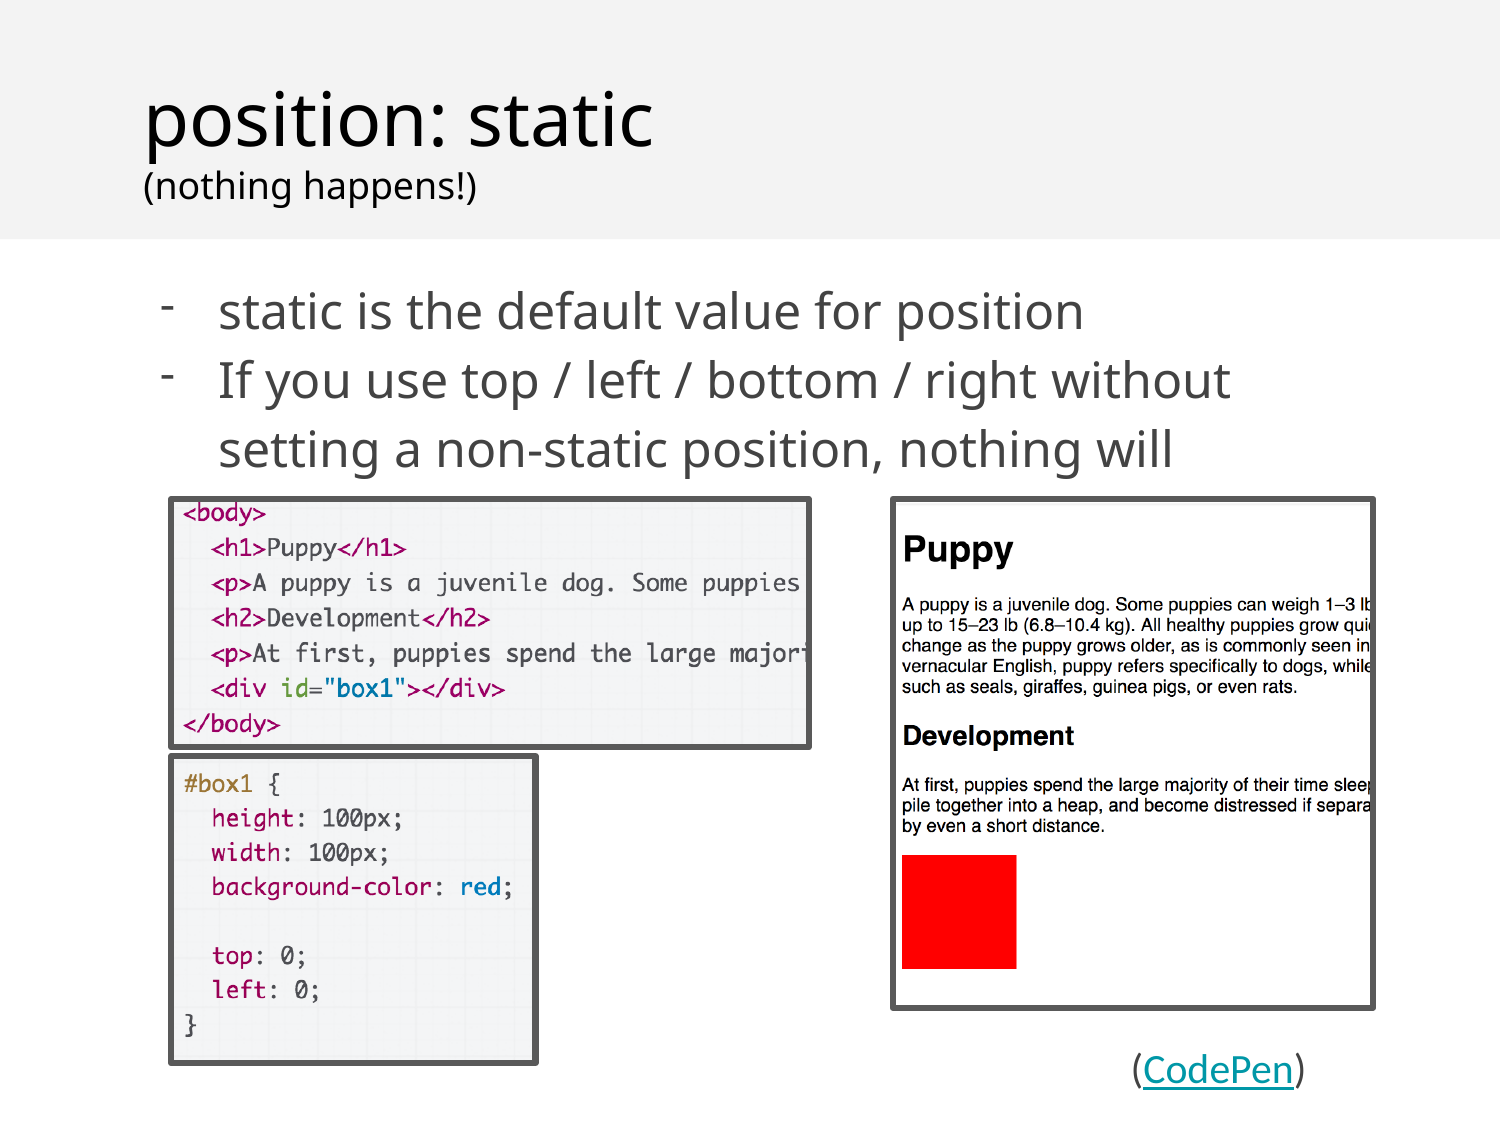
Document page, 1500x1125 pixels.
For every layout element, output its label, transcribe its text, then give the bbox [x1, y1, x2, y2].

picture [895, 502, 1370, 1005]
picture [174, 759, 533, 1060]
list static is the default value for position If you use top / left / bottom / right without setting a non-static position, nothing will happen [128, 255, 1372, 488]
title position: static (nothing happens!) [128, 56, 1372, 183]
list (CodePen) [1115, 1019, 1358, 1125]
picture [174, 502, 806, 745]
